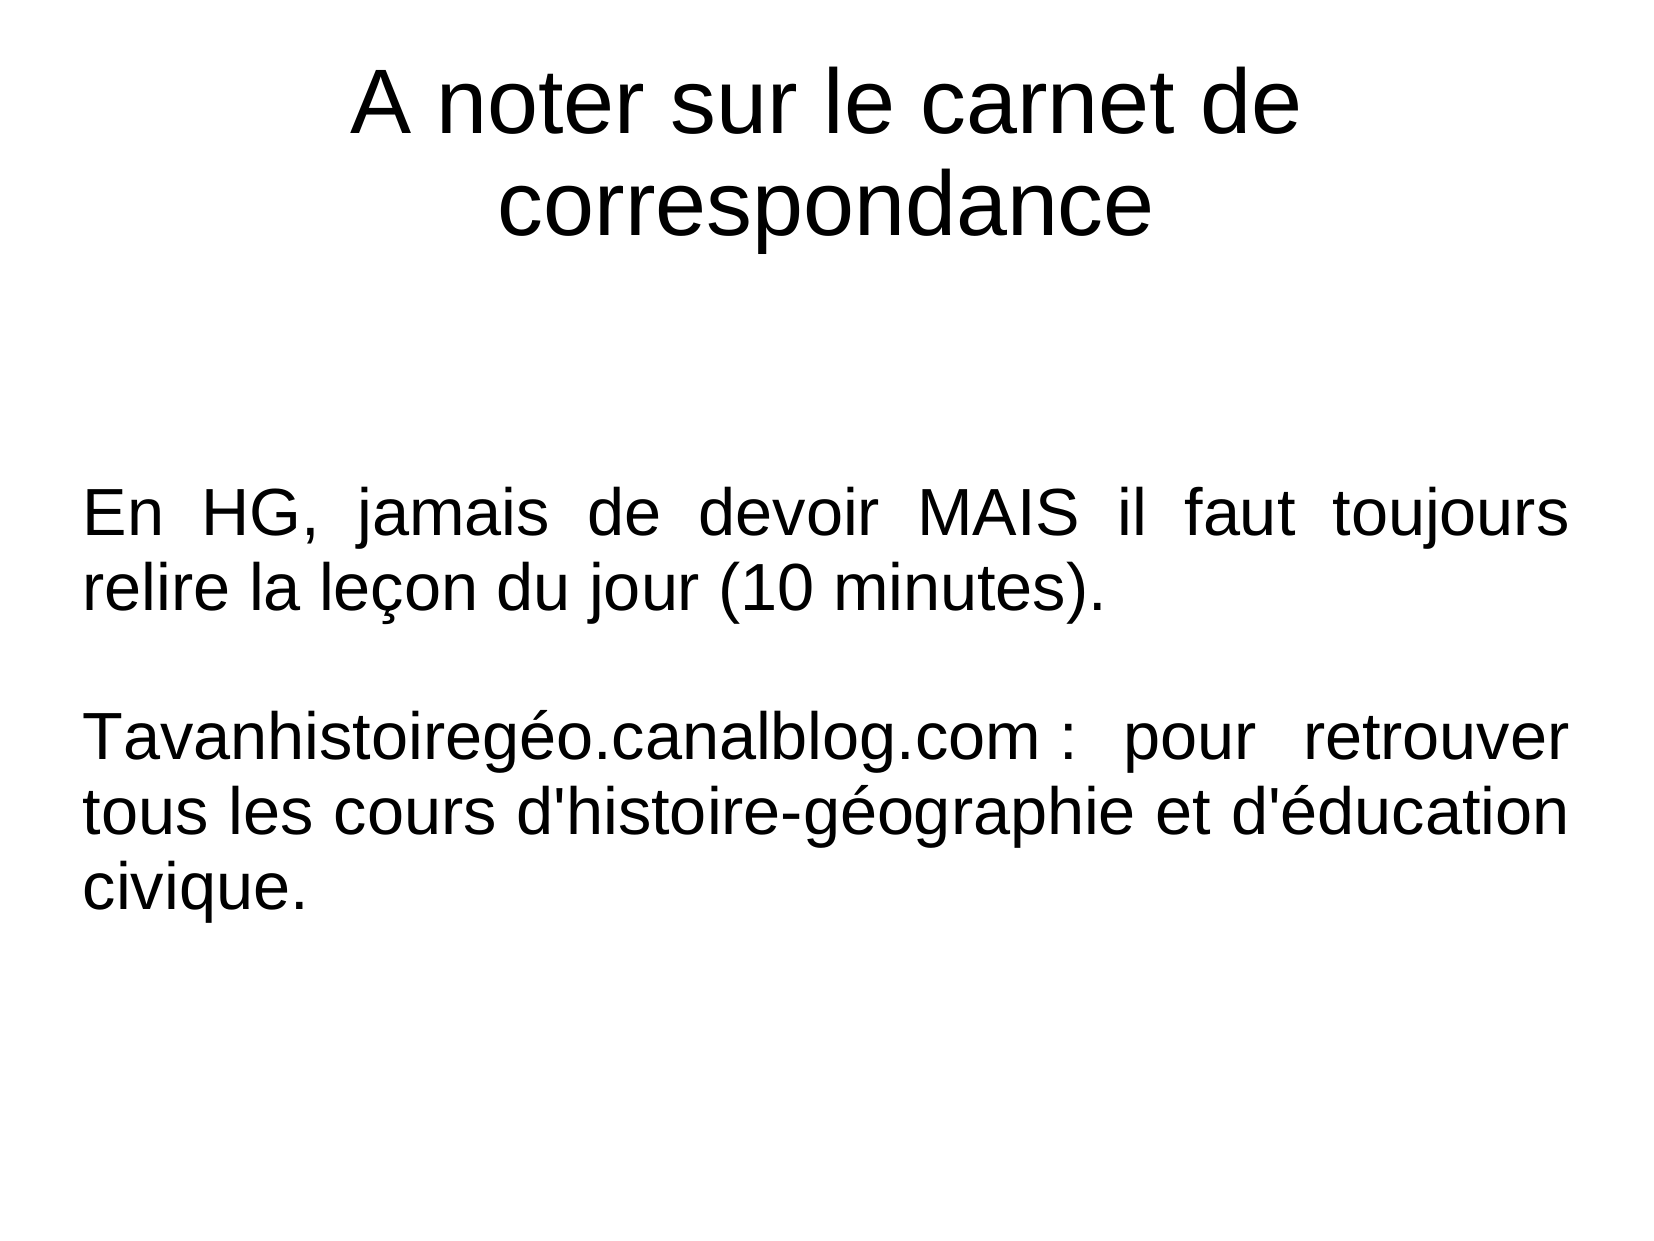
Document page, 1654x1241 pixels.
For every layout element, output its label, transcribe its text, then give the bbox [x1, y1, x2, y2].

subtitle En HG, jamais de devoir MAIS il faut toujours relire la leçon du jour (10 minutes). Tavanhistoiregéo.canalblog.com : pour retrouver tous les cours d'histoire-géographie et d'éducation civique. [82, 290, 1571, 1109]
title A noter sur le carnet de correspondance [82, 49, 1571, 257]
